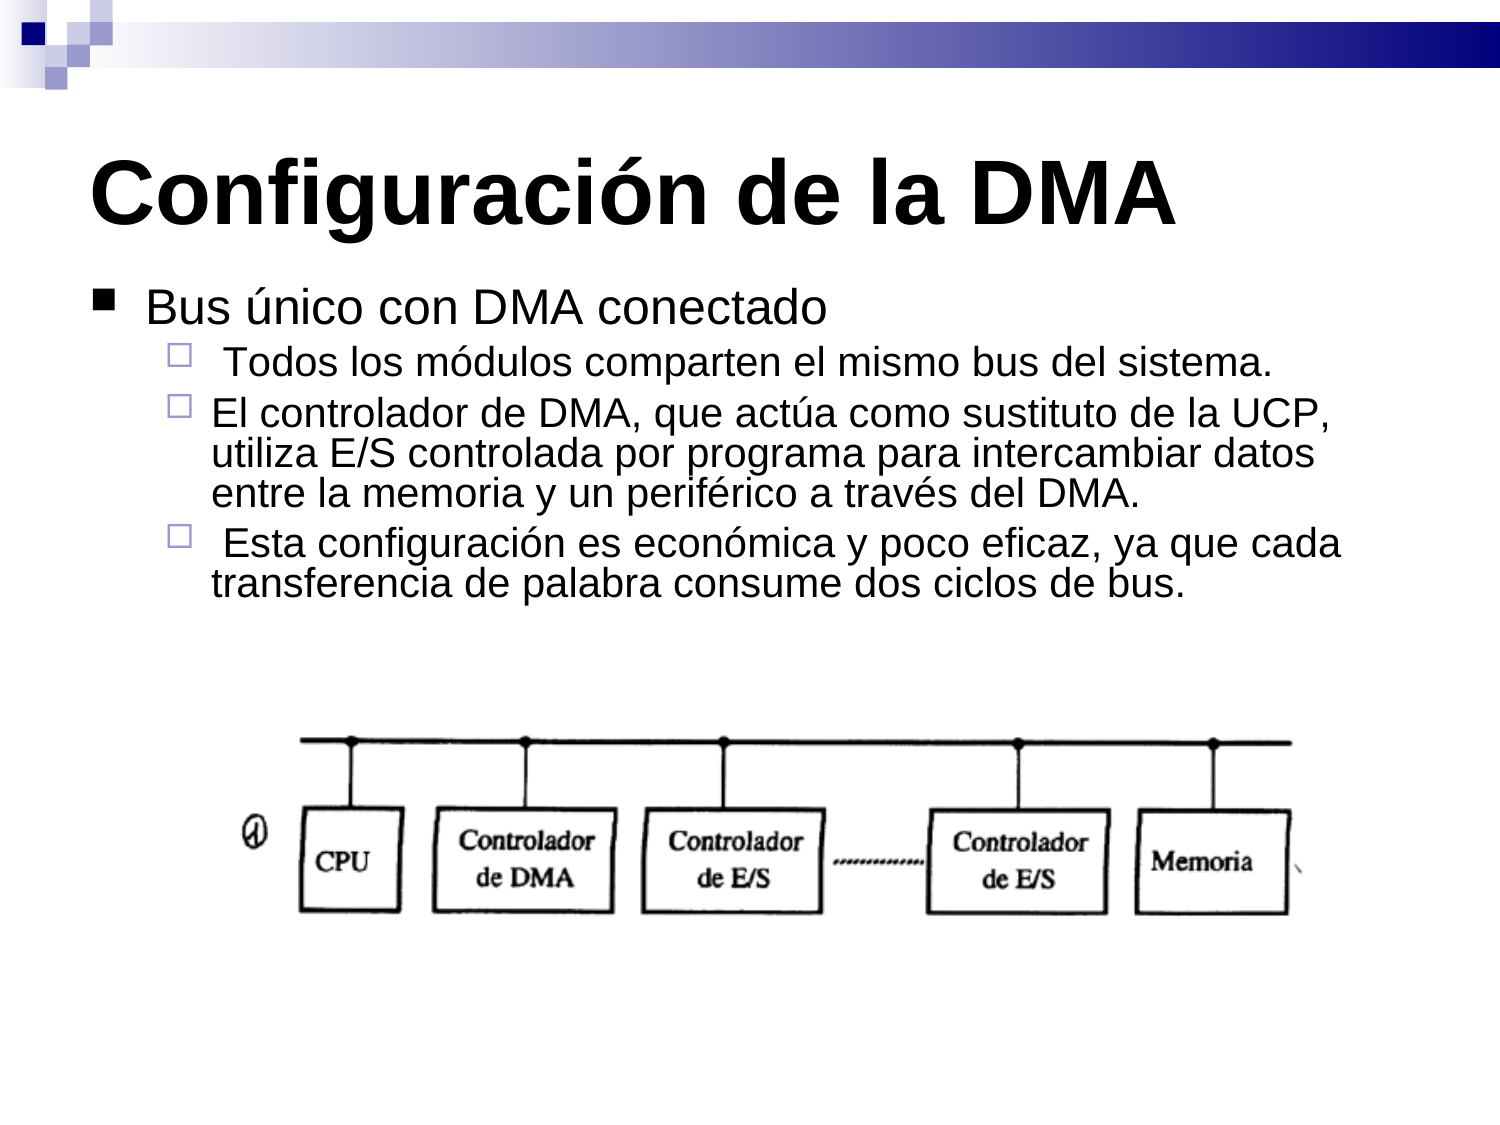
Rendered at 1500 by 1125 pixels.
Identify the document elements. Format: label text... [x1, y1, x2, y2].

picture [226, 679, 1329, 935]
list Bus único con DMA conectado Todos los módulos comparten el mismo bus del sistema. El controlador de DMA, que actúa como sustituto de la UCP, utiliza E/S controlada por programa para intercambiar datos entre la memoria y un periférico a través del DMA. Esta configuración es económica y poco eficaz, ya que cada transferencia de palabra consume dos ciclos de bus. [75, 278, 1426, 664]
title Configuración de la DMA [75, 75, 1426, 278]
